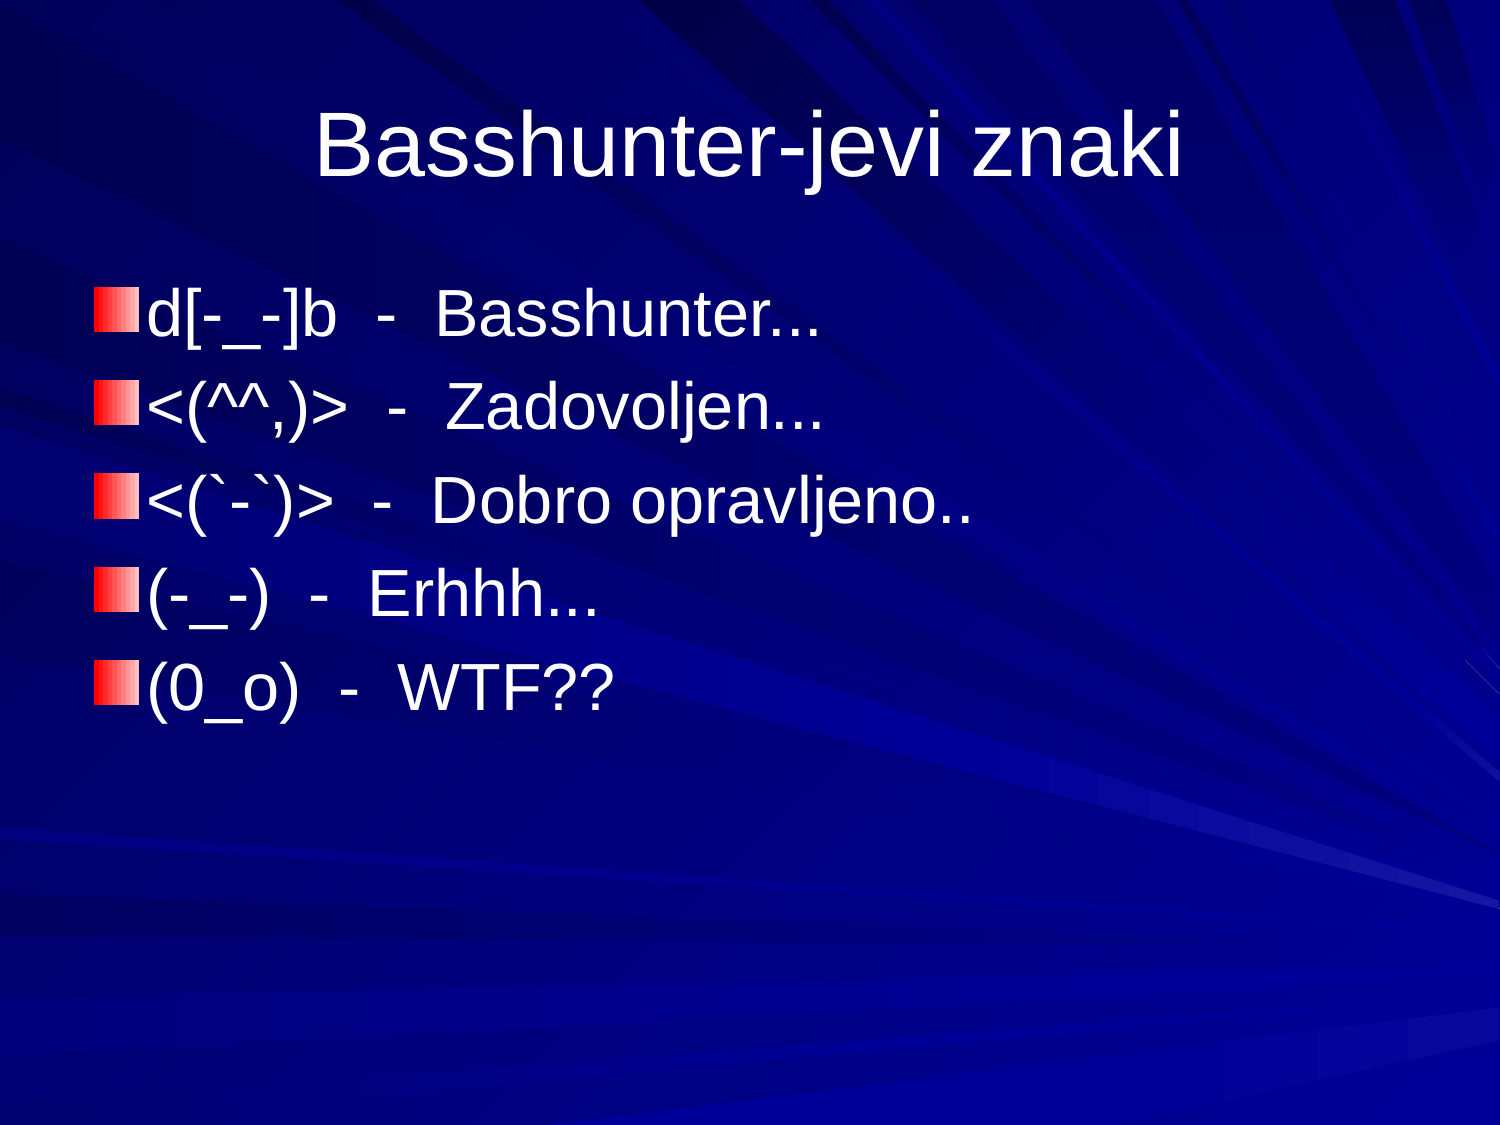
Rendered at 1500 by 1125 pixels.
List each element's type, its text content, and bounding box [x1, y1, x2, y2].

list d[-_-]b - Basshunter... <(^^,)> - Zadovoljen... <(`-`)> - Dobro opravljeno.. (-_-) - Erhhh... (0_o) - WTF?? [75, 262, 1425, 1006]
title Basshunter-jevi znaki [75, 45, 1425, 234]
